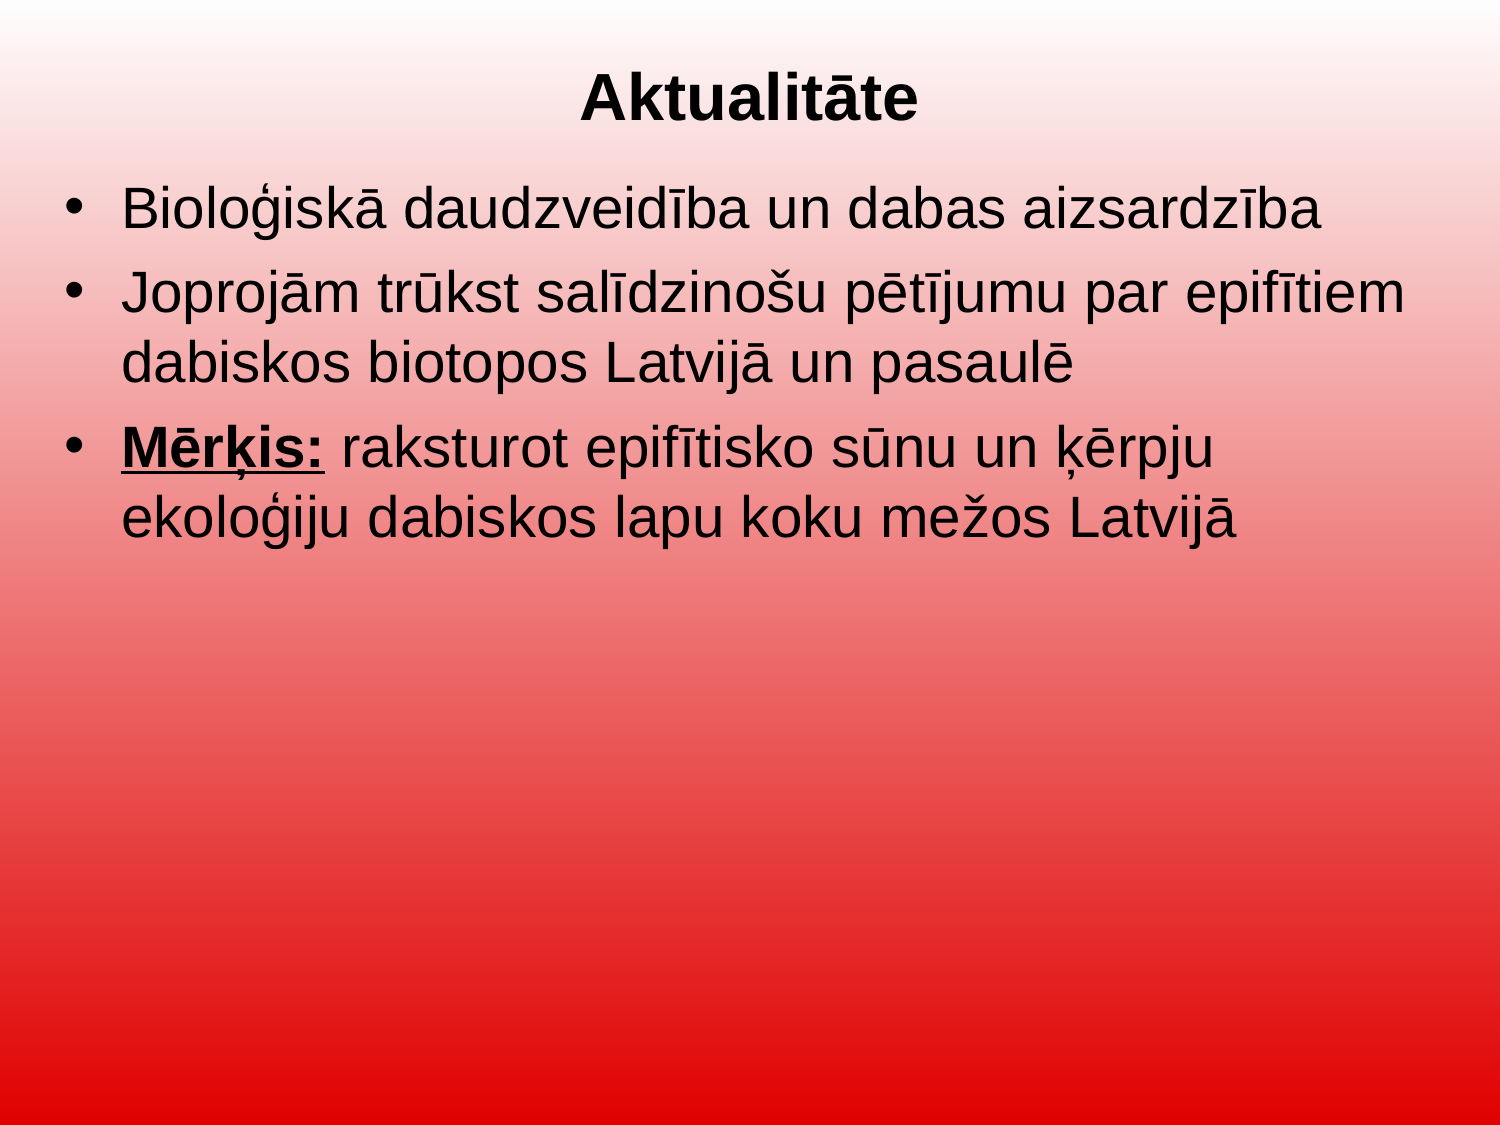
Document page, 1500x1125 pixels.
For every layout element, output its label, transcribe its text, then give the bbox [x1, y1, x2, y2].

title Aktualitāte [112, 0, 1388, 162]
list Bioloģiskā daudzveidība un dabas aizsardzība Joprojām trūkst salīdzinošu pētījumu par epifītiem dabiskos biotopos Latvijā un pasaulē Mērķis: raksturot epifītisko sūnu un ķērpju ekoloģiju dabiskos lapu koku mežos Latvijā [50, 162, 1463, 1026]
